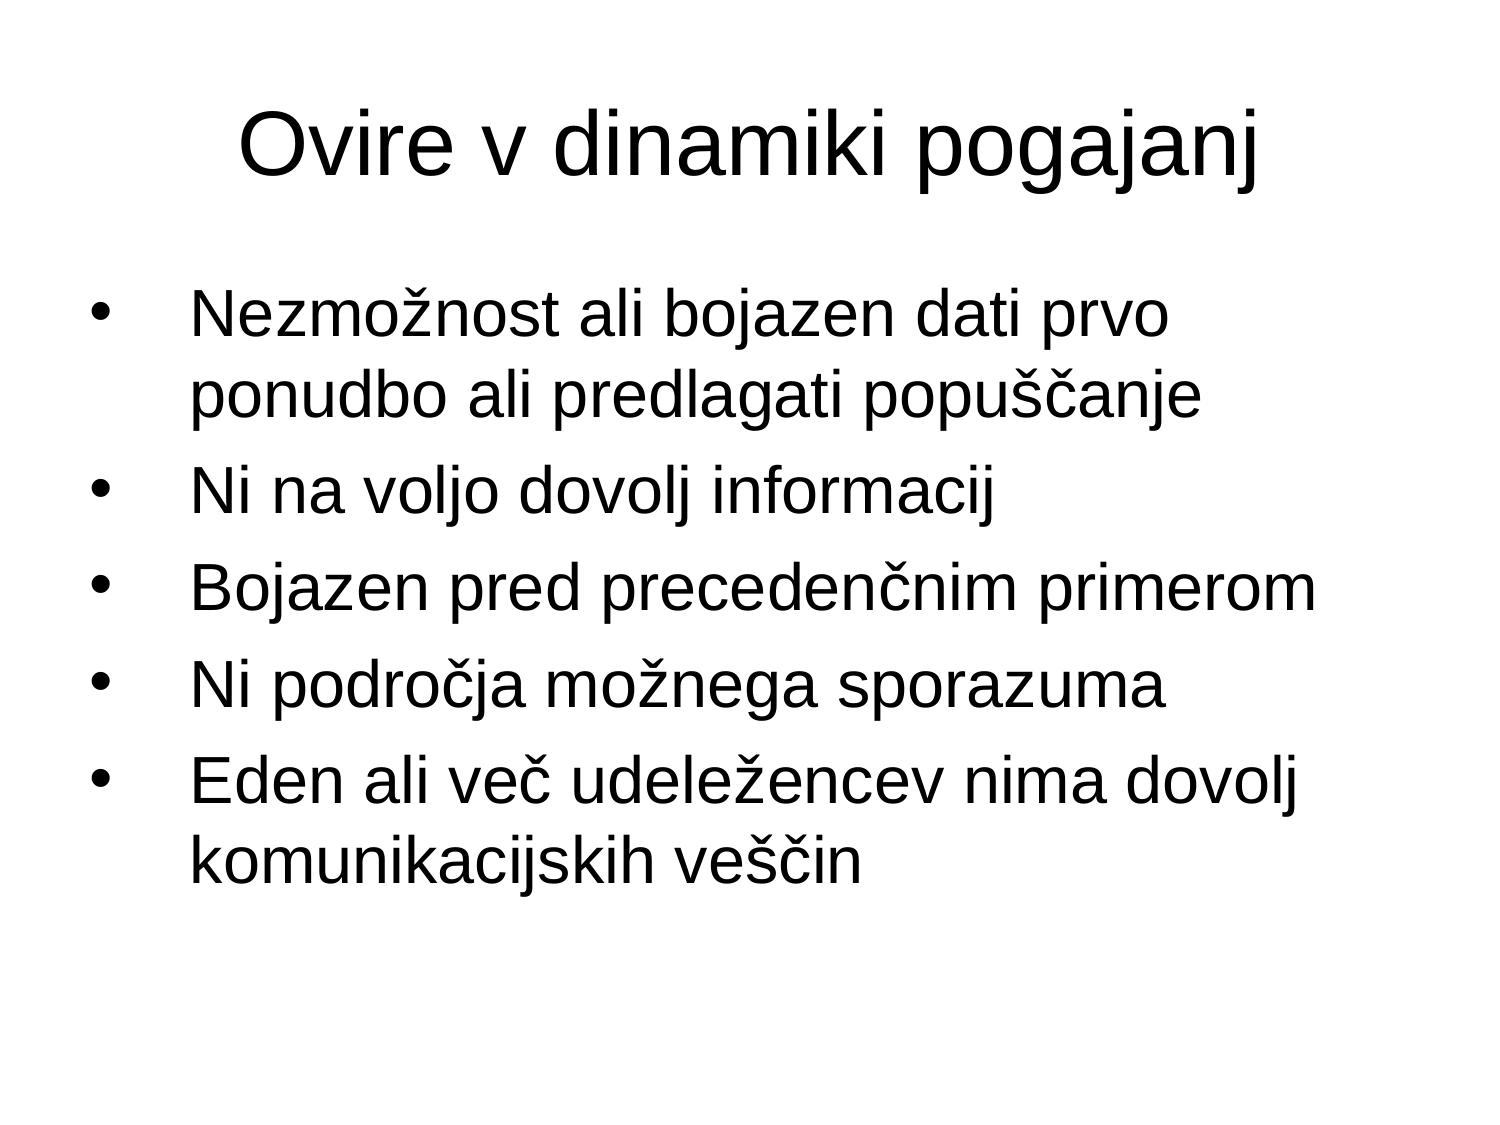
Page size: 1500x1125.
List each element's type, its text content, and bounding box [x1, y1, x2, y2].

list Nezmožnost ali bojazen dati prvo ponudbo ali predlagati popuščanje Ni na voljo dovolj informacij Bojazen pred precedenčnim primerom Ni področja možnega sporazuma Eden ali več udeležencev nima dovolj komunikacijskih veščin [75, 262, 1426, 1006]
title Ovire v dinamiki pogajanj [75, 45, 1426, 233]
